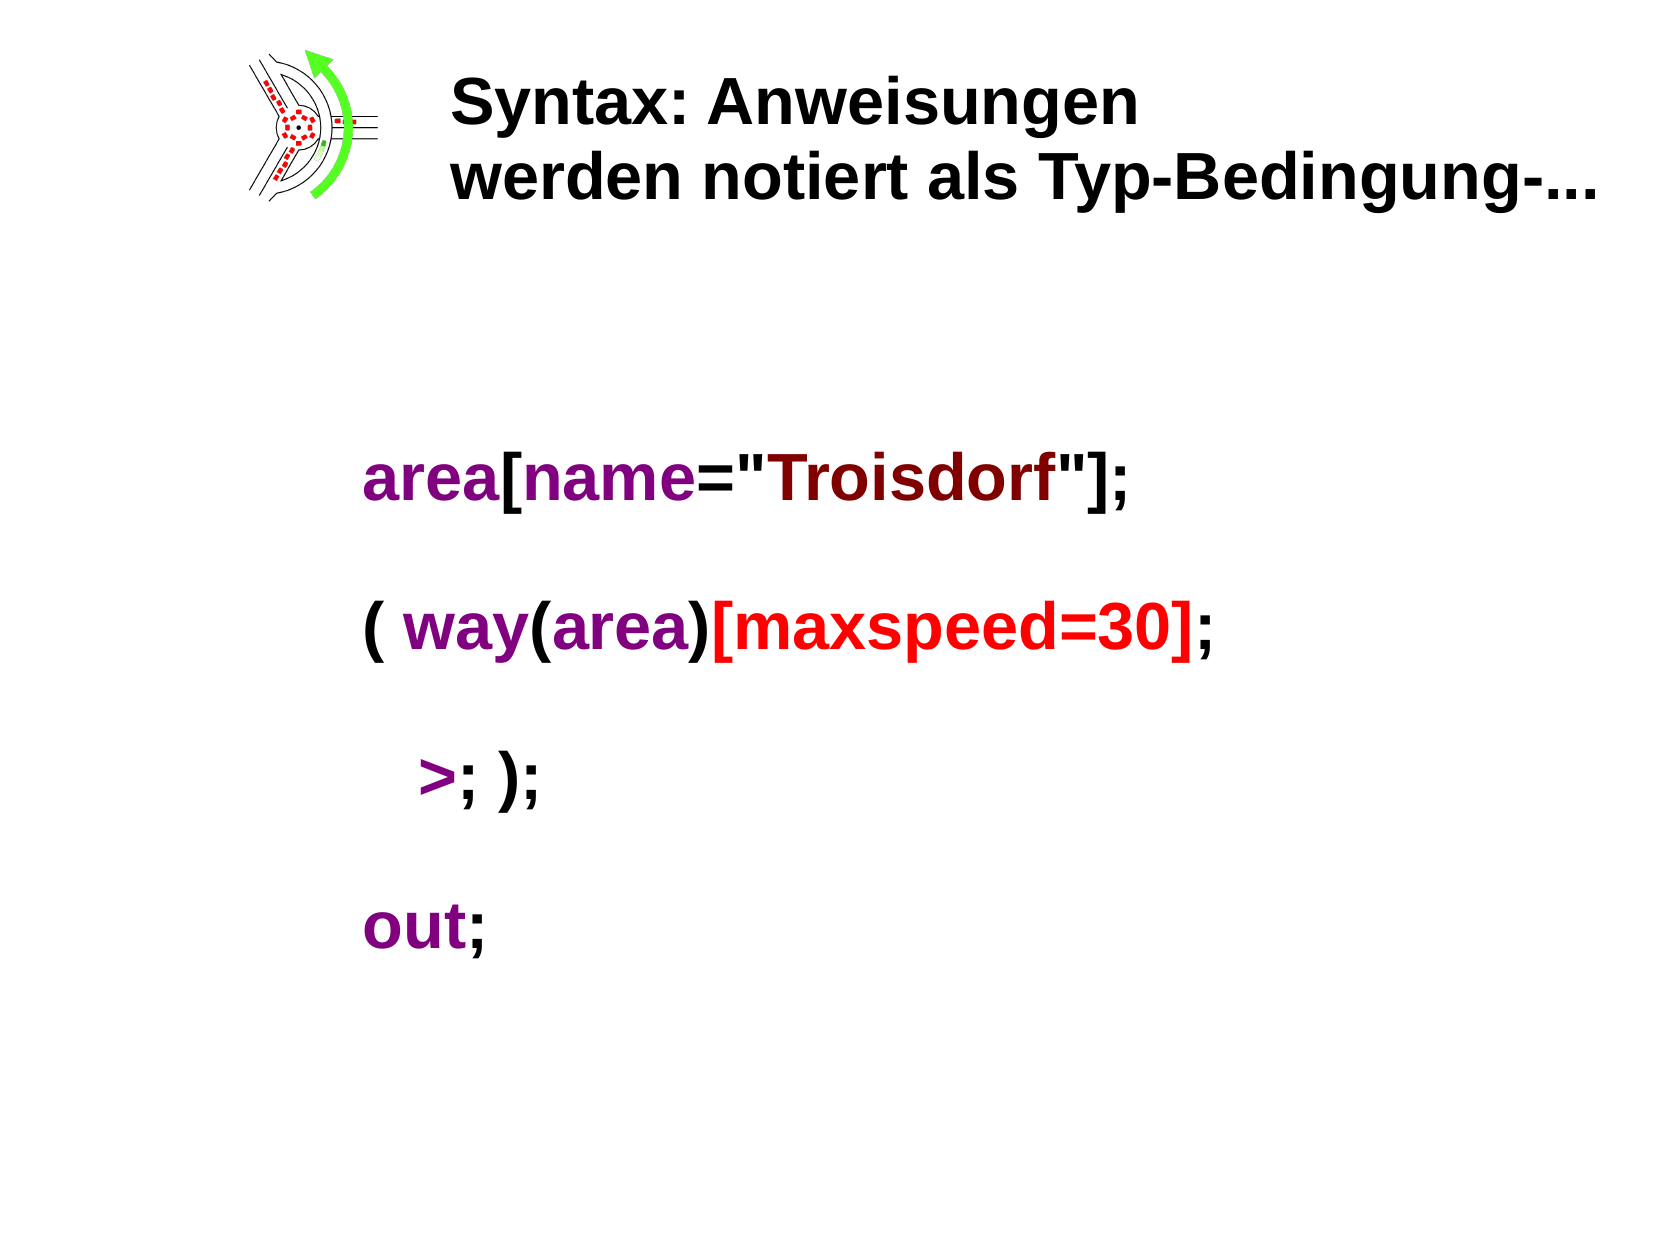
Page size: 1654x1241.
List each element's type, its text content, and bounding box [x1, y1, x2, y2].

picture [232, 49, 390, 206]
text_box Syntax: Anweisungen werden notiert als Typ-Bedingung-... [435, 56, 1618, 222]
text_box area[name="Troisdorf"]; ( way(area)[maxspeed=30]; >; ); out; [348, 432, 1235, 971]
